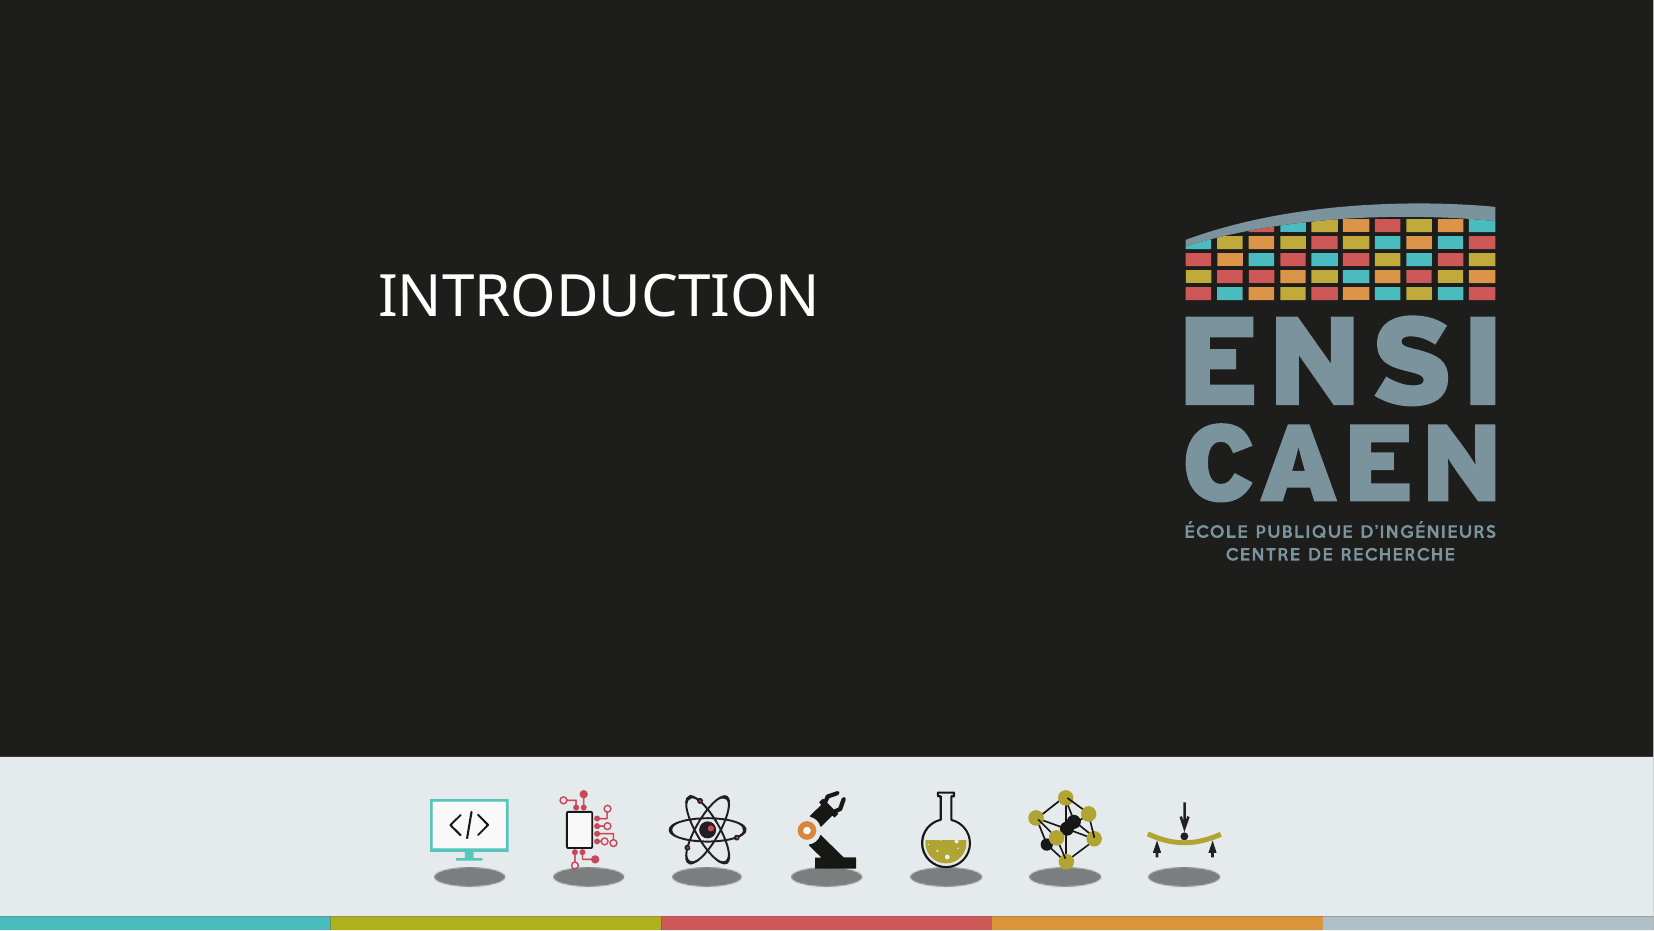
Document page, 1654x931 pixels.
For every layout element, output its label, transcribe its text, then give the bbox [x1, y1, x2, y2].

title INTRODUCTION [82, 213, 1117, 364]
